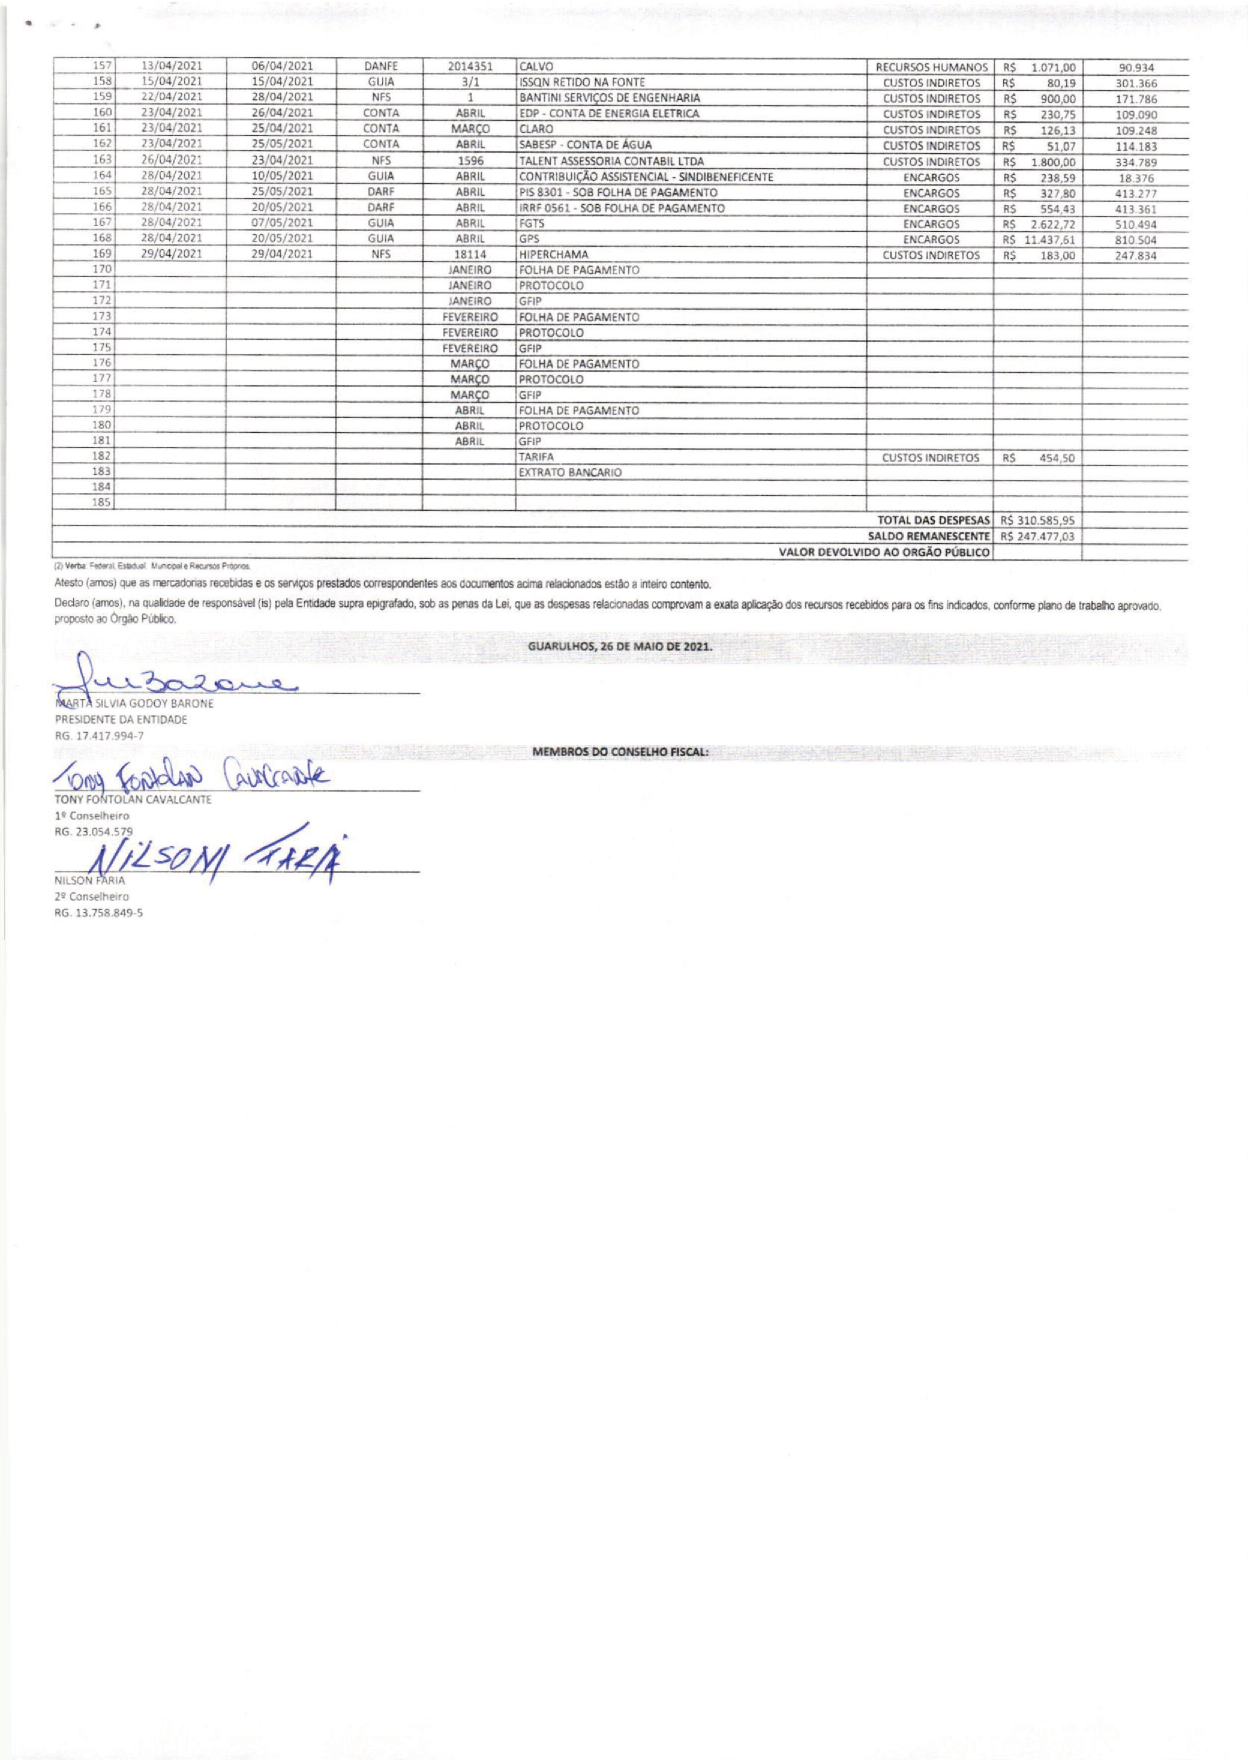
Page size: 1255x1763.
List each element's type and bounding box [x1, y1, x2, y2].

text_box [0, 1, 1248, 1760]
